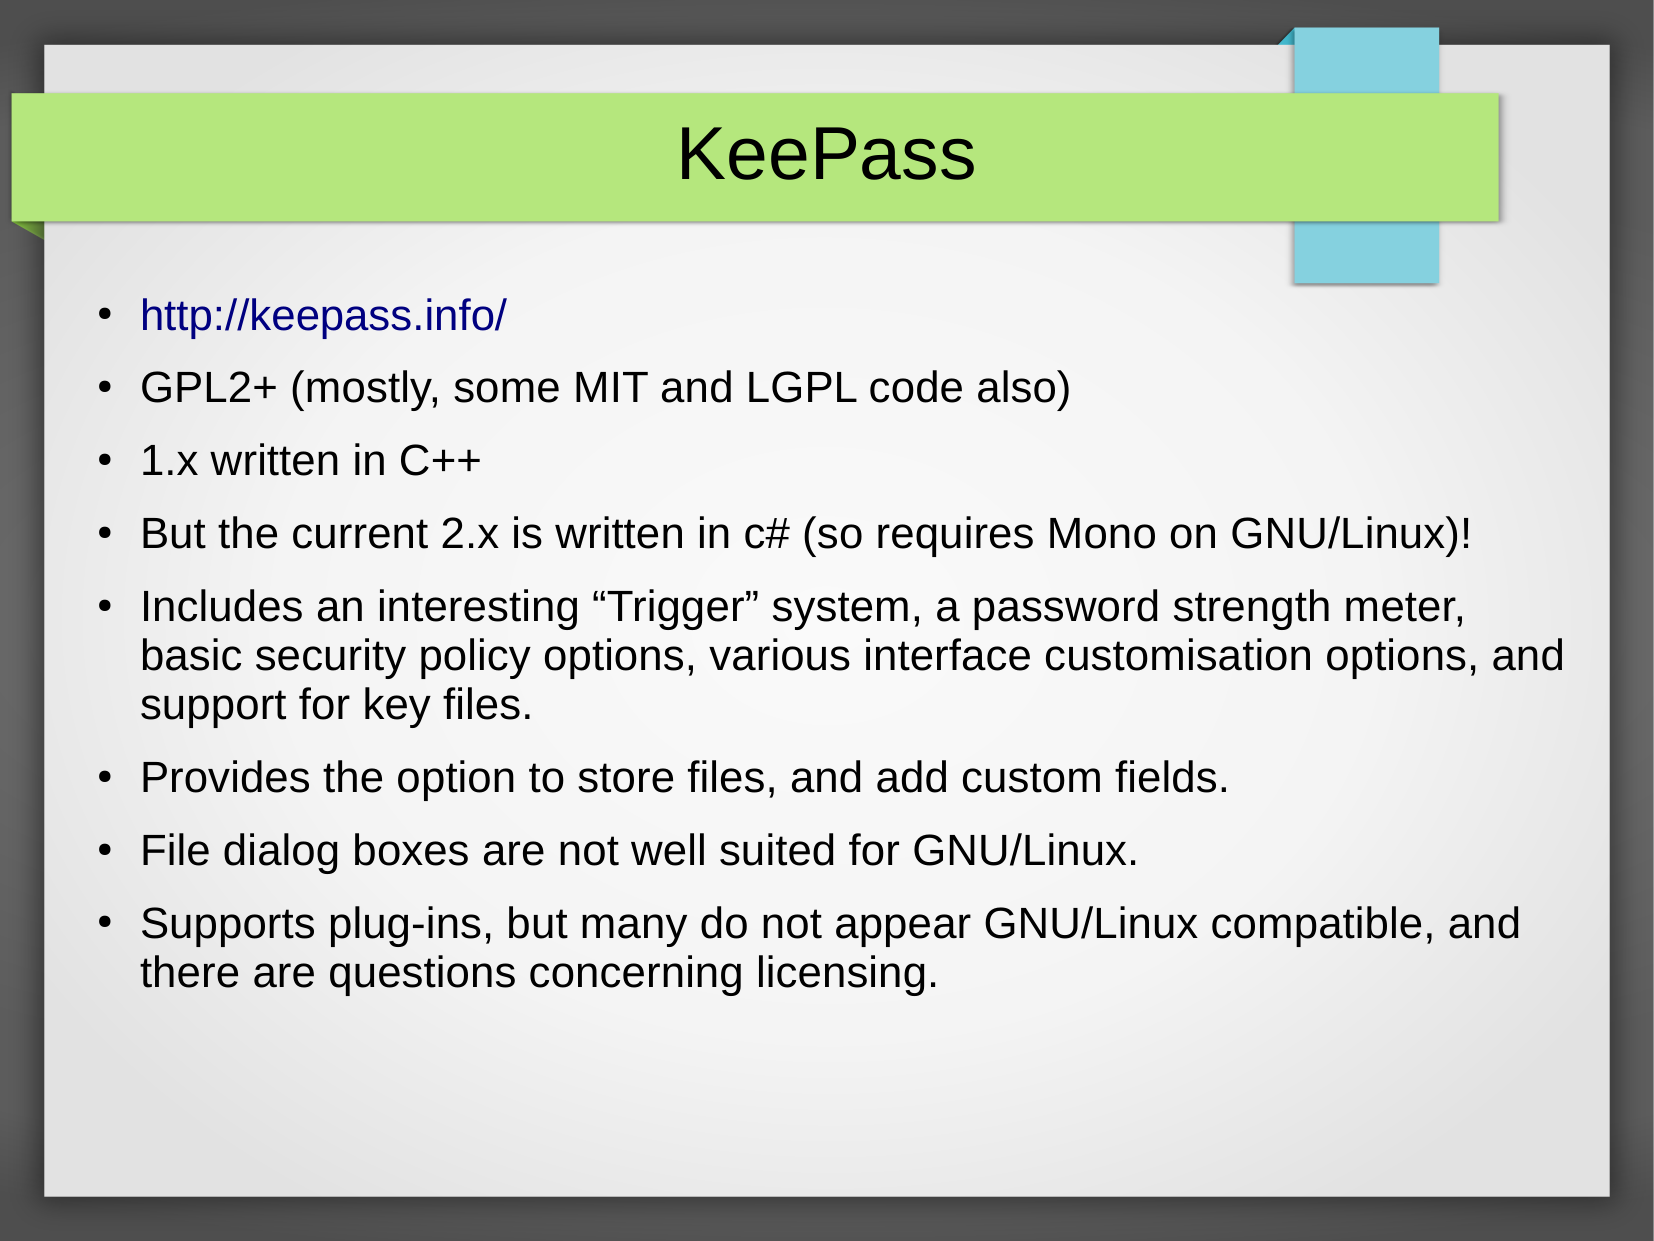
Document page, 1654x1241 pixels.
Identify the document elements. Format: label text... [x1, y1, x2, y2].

list http://keepass.info/ GPL2+ (mostly, some MIT and LGPL code also) 1.x written in C++ But the current 2.x is written in c# (so requires Mono on GNU/Linux)! Includes an interesting “Trigger” system, a password strength meter, basic security policy options, various interface customisation options, and support for key files. Provides the option to store files, and add custom fields. File dialog boxes are not well suited for GNU/Linux. Supports plug-ins, but many do not appear GNU/Linux compatible, and there are questions concerning licensing. [82, 290, 1571, 1010]
picture [0, 0, 1654, 1241]
title KeePass [165, 94, 1489, 213]
